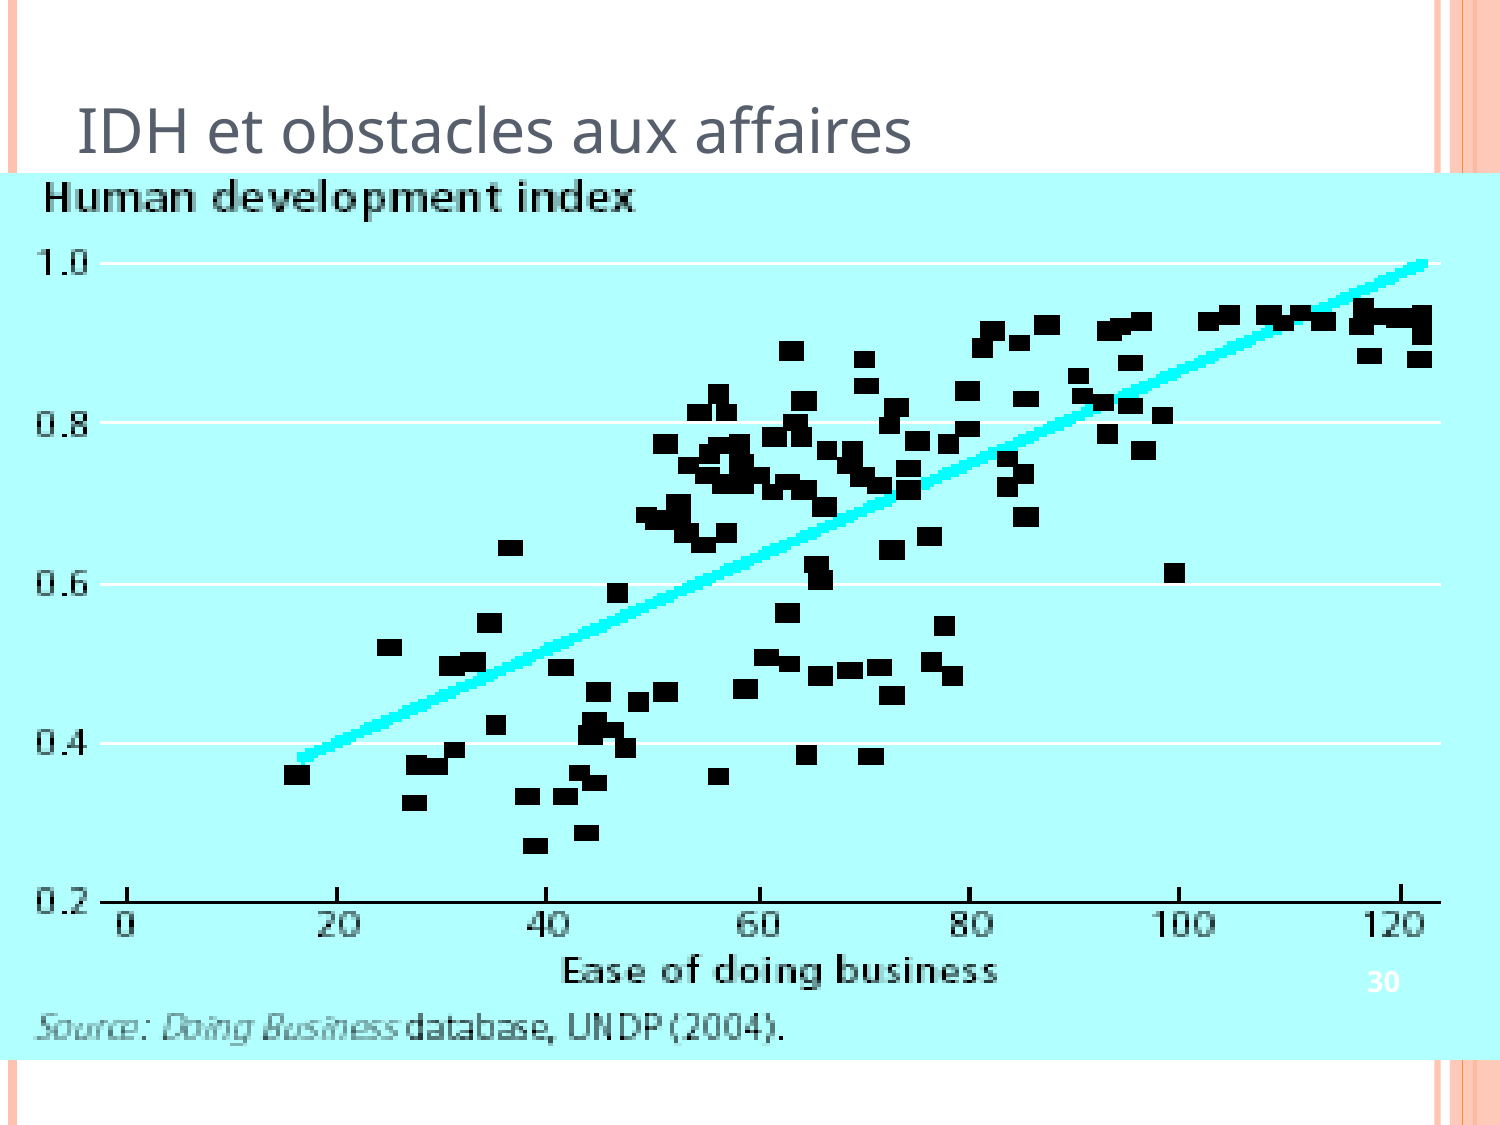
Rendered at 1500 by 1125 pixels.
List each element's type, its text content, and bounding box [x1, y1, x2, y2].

title IDH et obstacles aux affaires [62, 37, 1450, 173]
picture [0, 173, 1500, 1060]
slide_number <numéro> [1333, 940, 1434, 1027]
